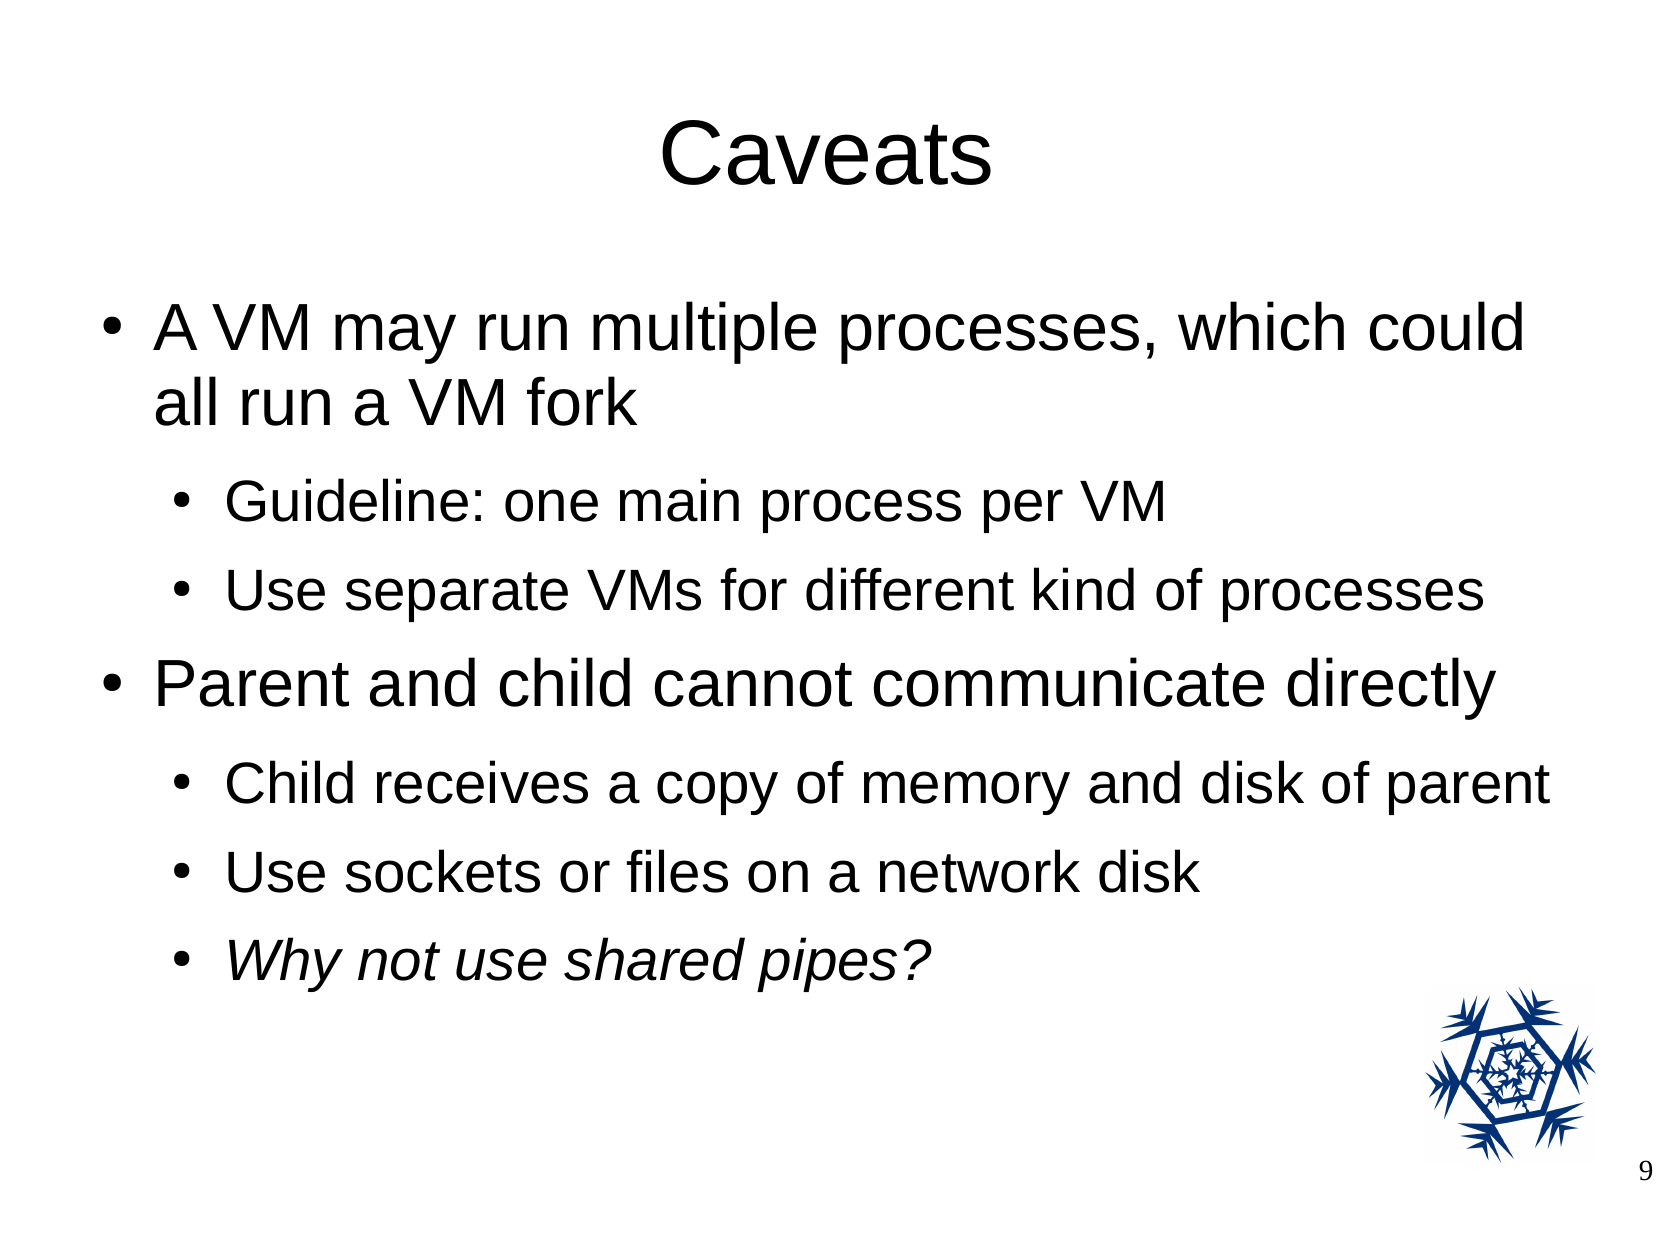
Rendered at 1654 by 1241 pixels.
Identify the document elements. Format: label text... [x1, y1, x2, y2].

picture [1425, 986, 1596, 1163]
list A VM may run multiple processes, which could all run a VM fork Guideline: one main process per VM Use separate VMs for different kind of processes Parent and child cannot communicate directly Child receives a copy of memory and disk of parent Use sockets or files on a network disk Why not use shared pipes? [82, 290, 1571, 1109]
title Caveats [82, 49, 1571, 257]
